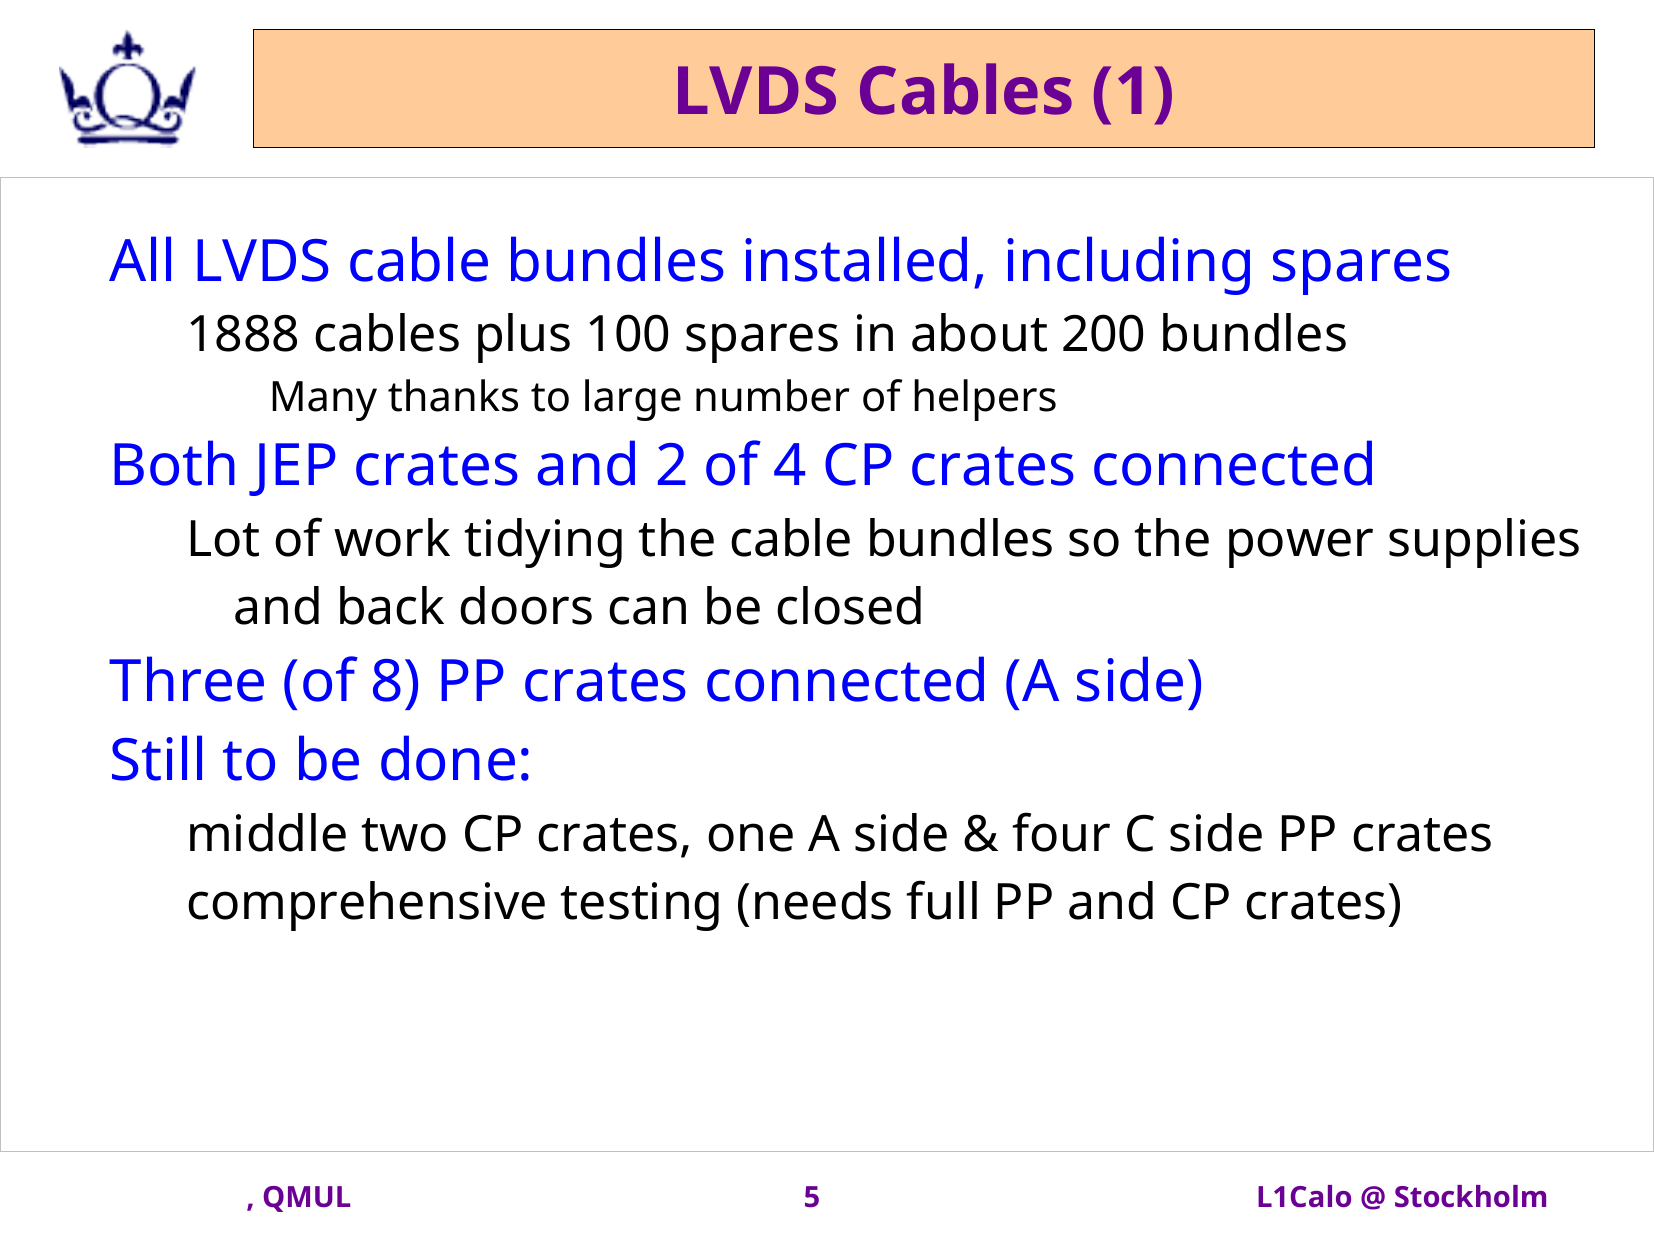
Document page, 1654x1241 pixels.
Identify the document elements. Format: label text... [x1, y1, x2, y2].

list All LVDS cable bundles installed, including spares 1888 cables plus 100 spares in about 200 bundles Many thanks to large number of helpers Both JEP crates and 2 of 4 CP crates connected Lot of work tidying the cable bundles so the power supplies and back doors can be closed Three (of 8) PP crates connected (A side) Still to be done: middle two CP crates, one A side & four C side PP crates comprehensive testing (needs full PP and CP crates) [91, 219, 1587, 1138]
picture [59, 29, 200, 148]
title LVDS Cables (1) [253, 29, 1595, 148]
